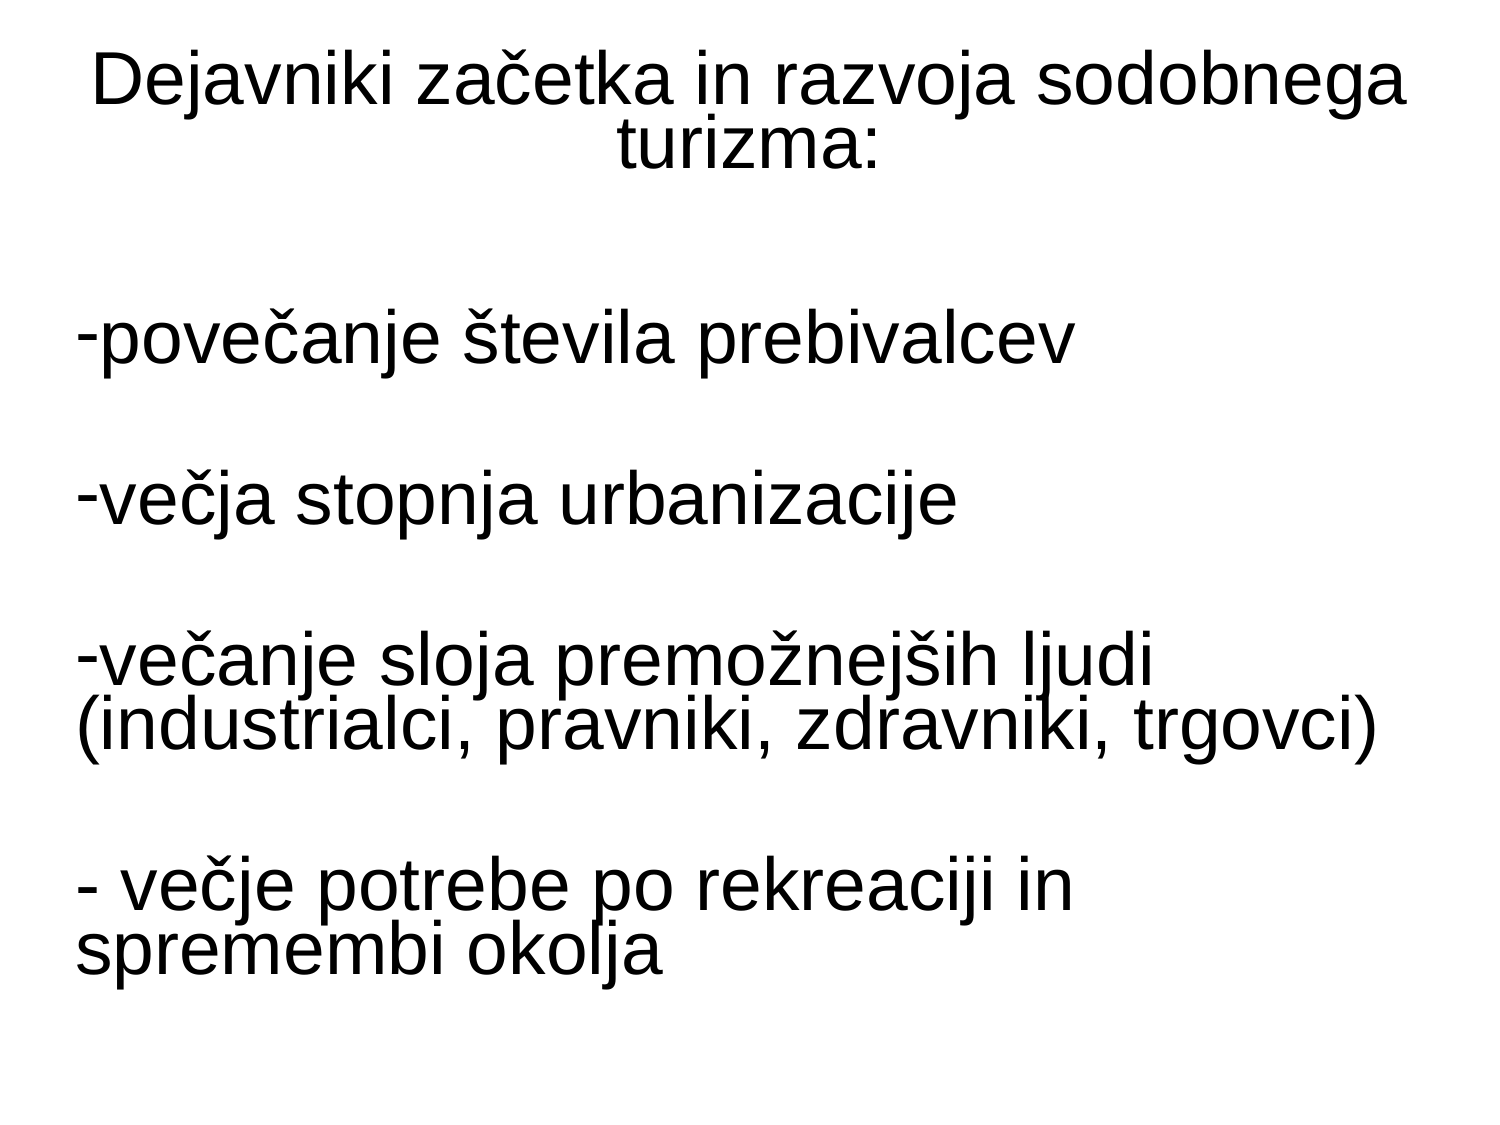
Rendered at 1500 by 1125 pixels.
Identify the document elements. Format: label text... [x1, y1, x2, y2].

subtitle povečanje števila prebivalcev večja stopnja urbanizacije večanje sloja premožnejših ljudi (industrialci, pravniki, zdravniki, trgovci)‏ - večje potrebe po rekreaciji in spremembi okolja [75, 206, 1424, 1093]
title Dejavniki začetka in razvoja sodobnega turizma: [75, 28, 1424, 206]
